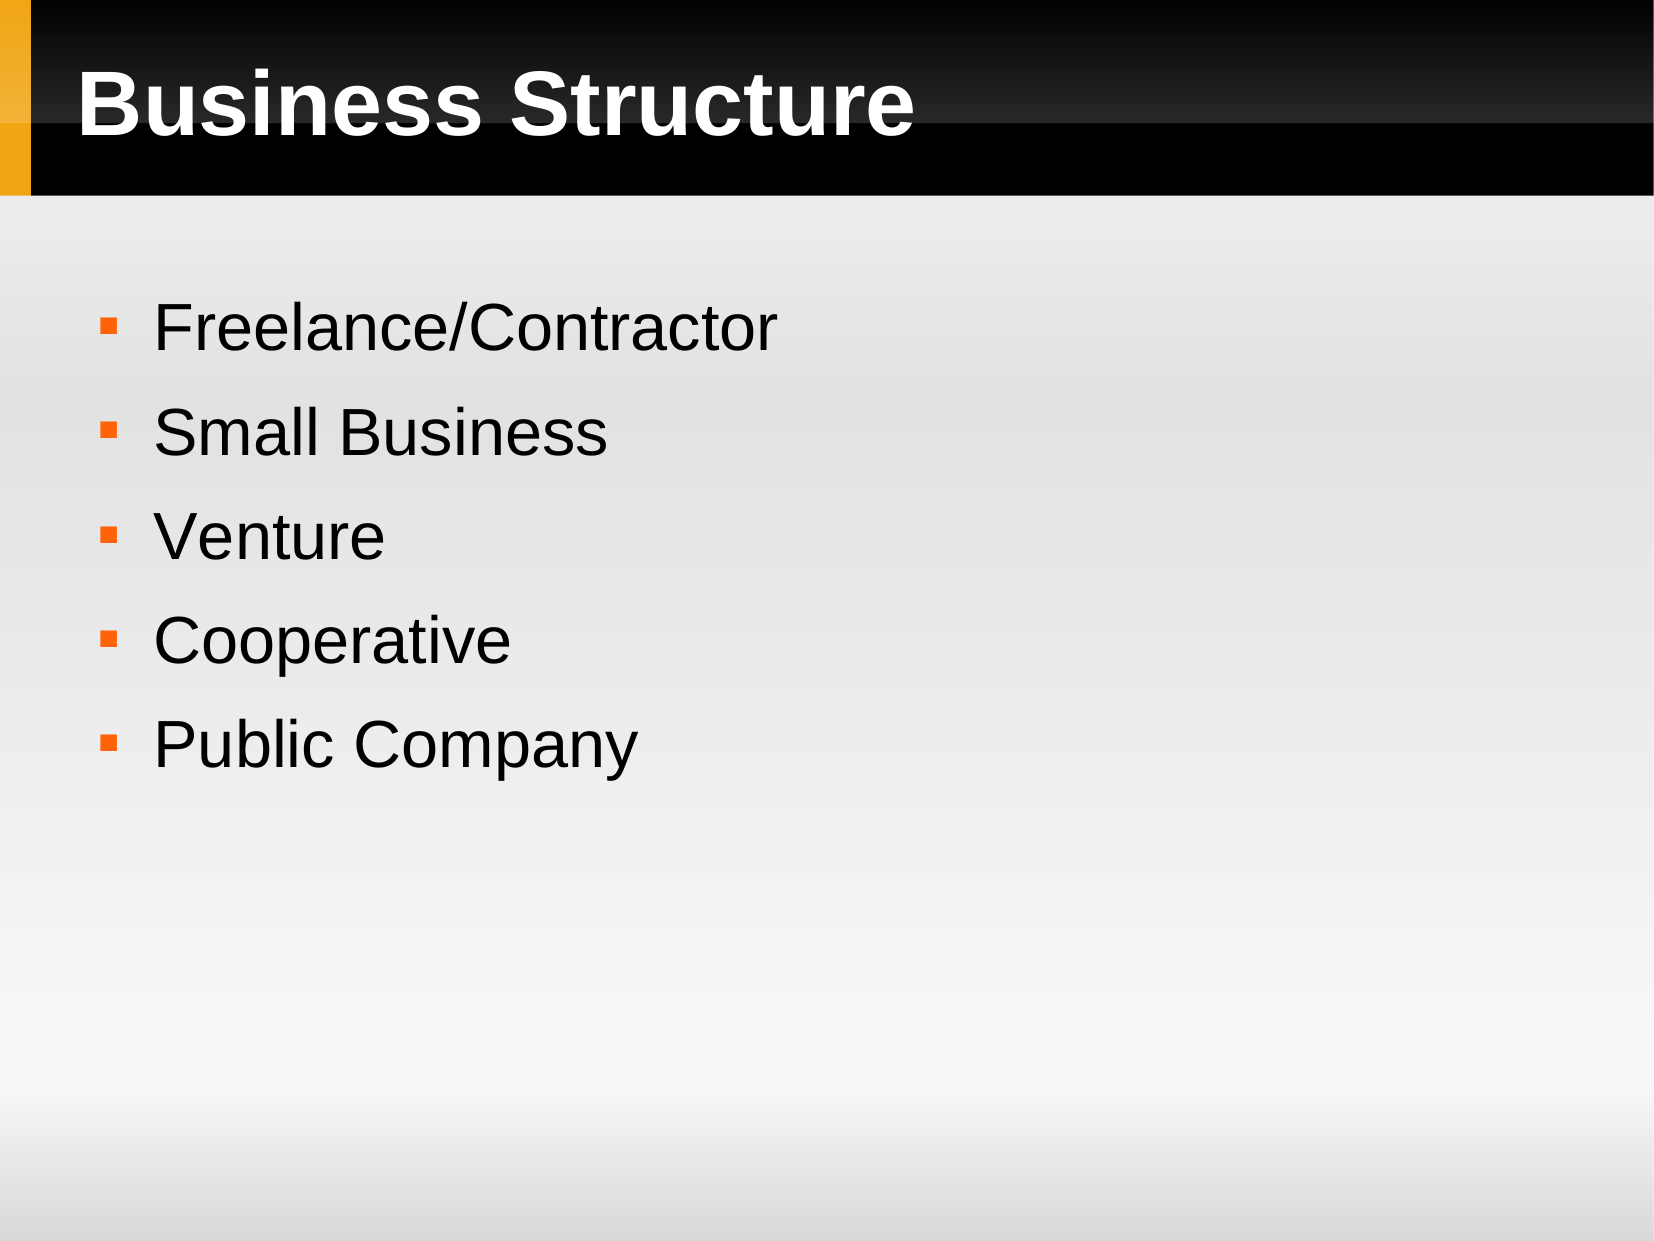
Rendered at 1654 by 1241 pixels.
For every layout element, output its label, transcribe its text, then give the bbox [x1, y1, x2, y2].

list Freelance/Contractor Small Business Venture Cooperative Public Company [82, 290, 1571, 1094]
picture [0, 0, 1654, 1241]
title Business Structure [76, 7, 1565, 200]
